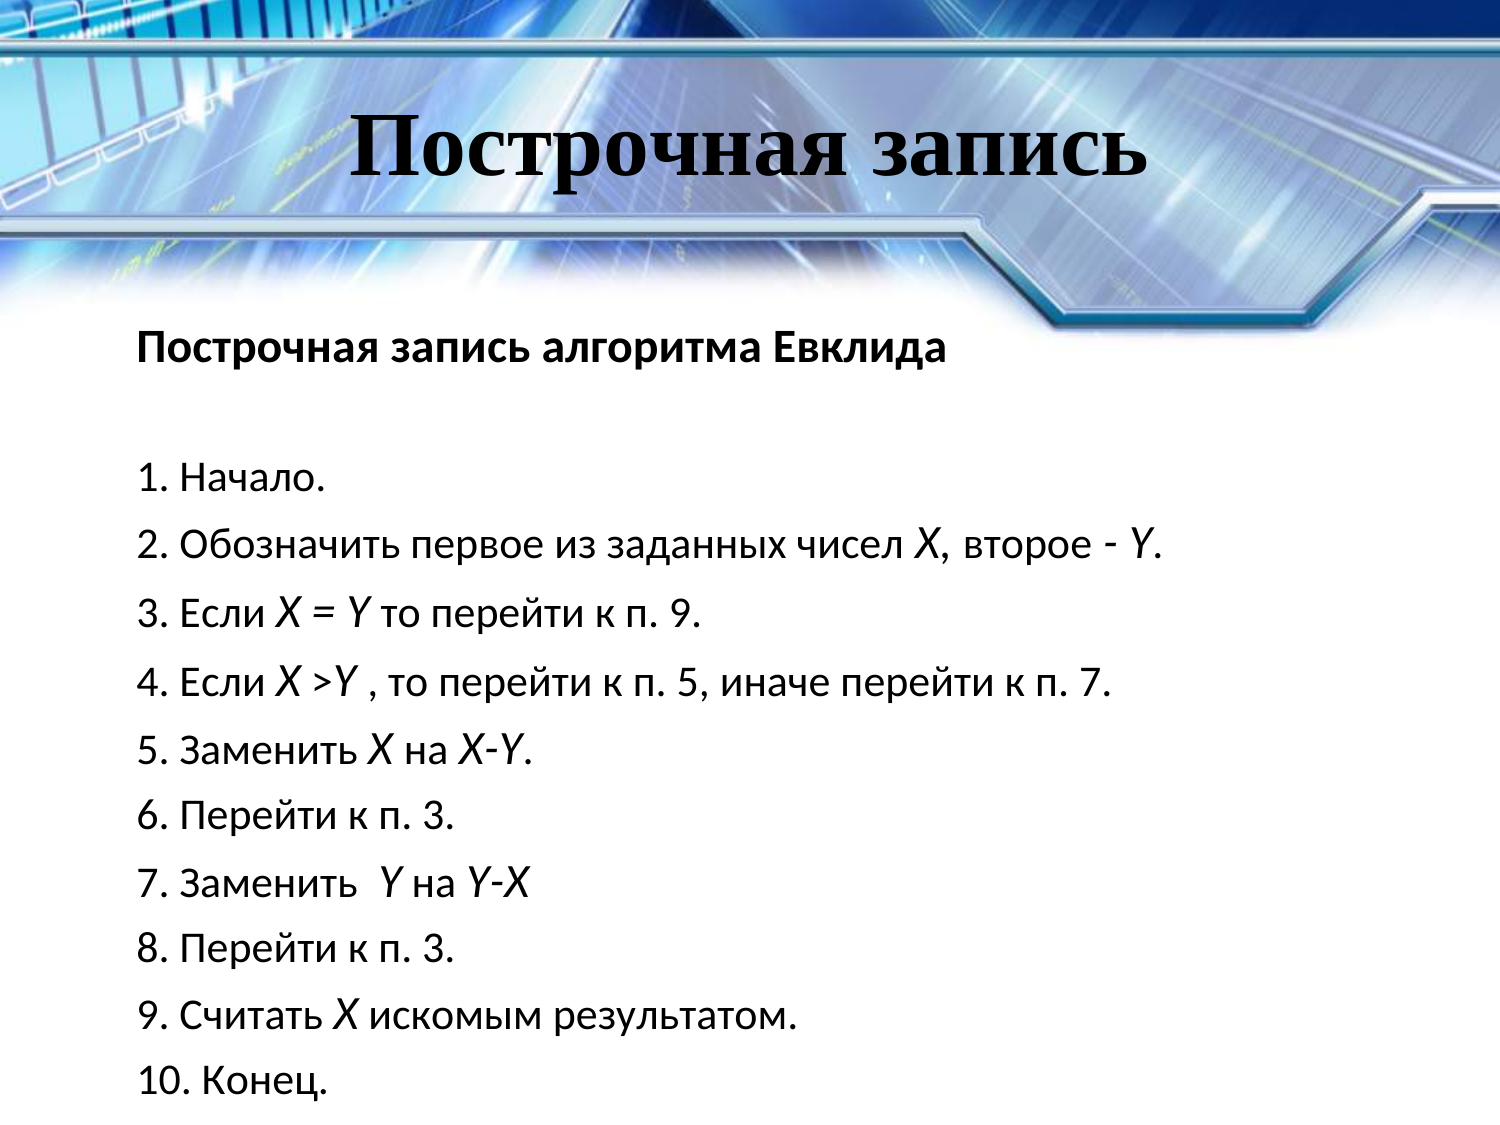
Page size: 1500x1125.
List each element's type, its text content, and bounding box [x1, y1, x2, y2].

text_box Построчная запись алгоритма Евклида 1. Начало. 2. Обозначить первое из заданных чисел Х, второе - Y. 3. Если Х = Y то перейти к п. 9. 4. Если X >Y , то перейти к п. 5, иначе перейти к п. 7. 5. Заменить X на X-Y. 6. Перейти к п. 3. 7. Заменить Y на Y-X 8. Перейти к п. 3. 9. Считать Х искомым результатом. 10. Конец. [76, 307, 1361, 1112]
picture [0, 0, 1500, 1125]
title Построчная запись [75, 45, 1426, 233]
